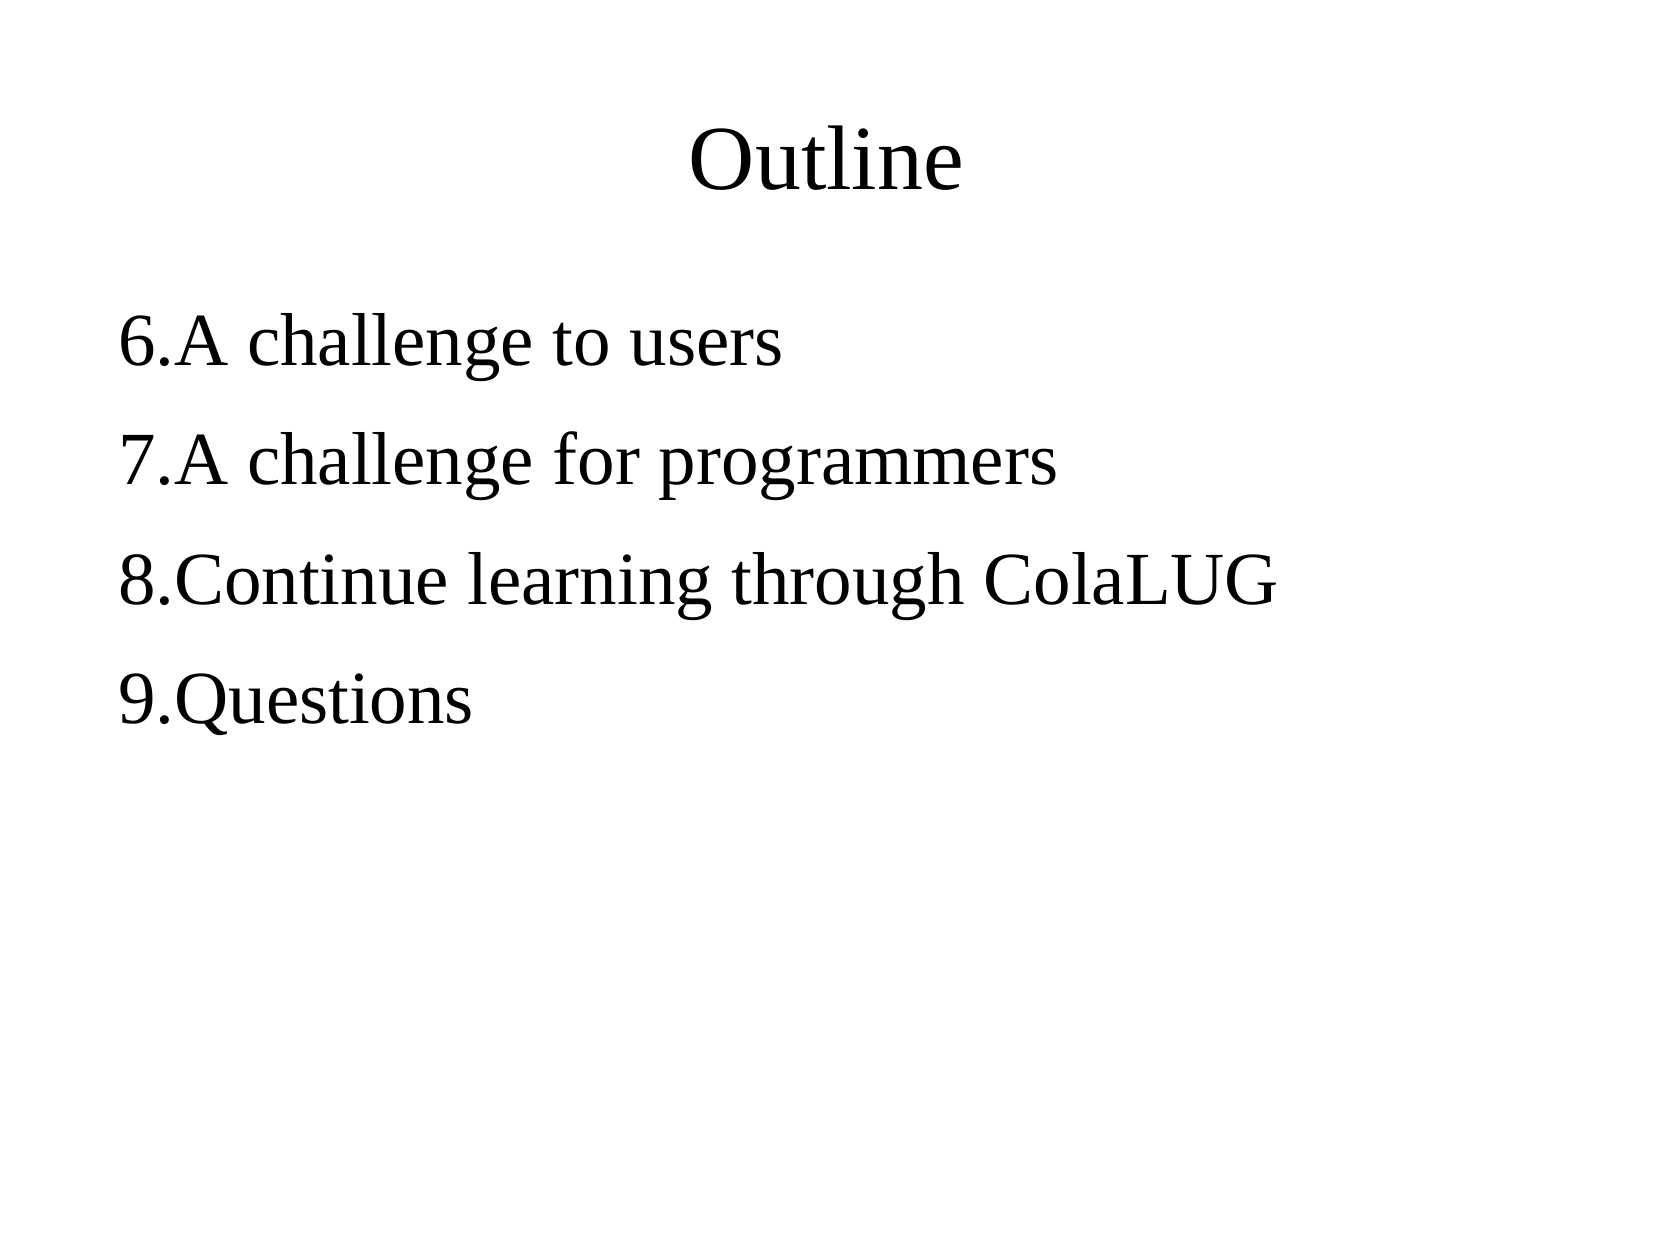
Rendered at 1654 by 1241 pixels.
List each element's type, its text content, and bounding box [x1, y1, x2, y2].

title Outline [82, 49, 1571, 257]
list A challenge to users A challenge for programmers Continue learning through ColaLUG Questions [82, 290, 1571, 1109]
